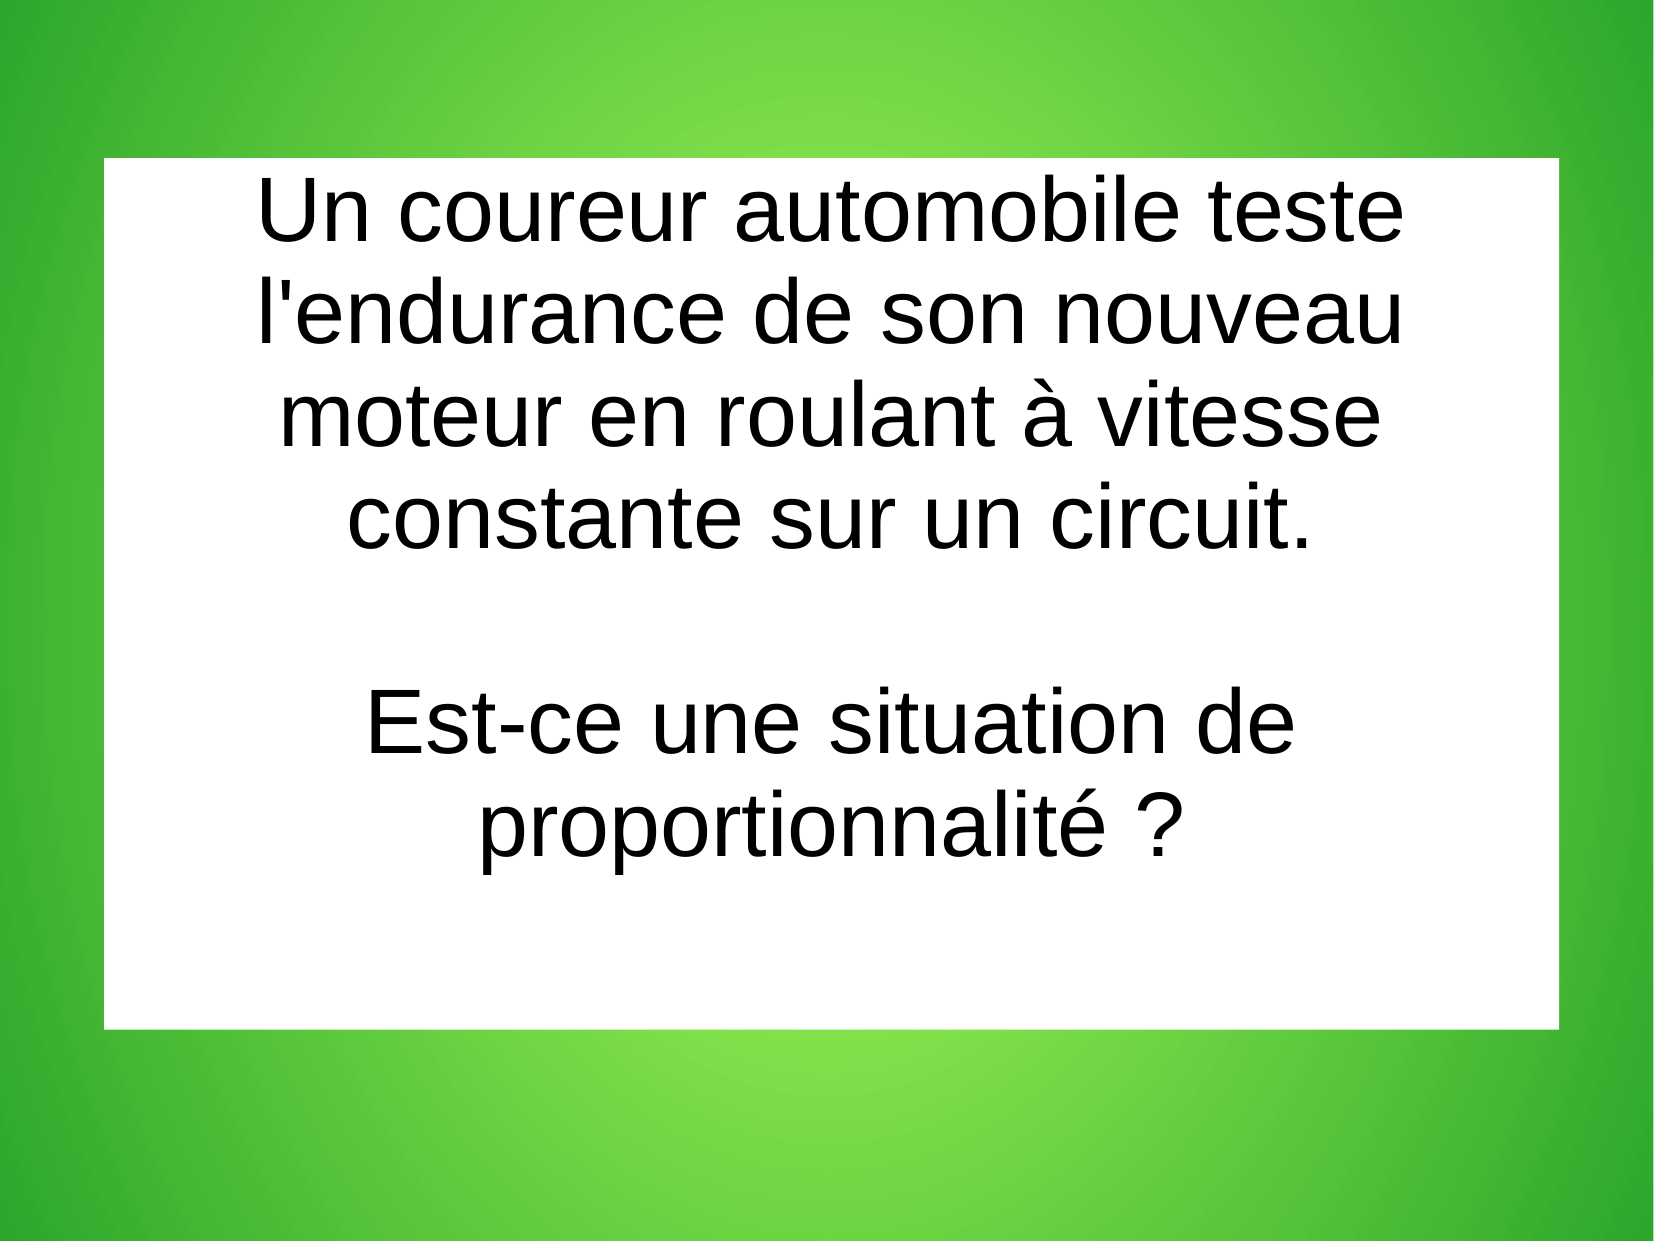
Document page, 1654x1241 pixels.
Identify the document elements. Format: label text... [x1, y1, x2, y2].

picture [0, 0, 1654, 1241]
text_box Un coureur automobile teste l'endurance de son nouveau moteur en roulant à vitesse constante sur un circuit. Est-ce une situation de proportionnalité ? [104, 158, 1560, 1030]
